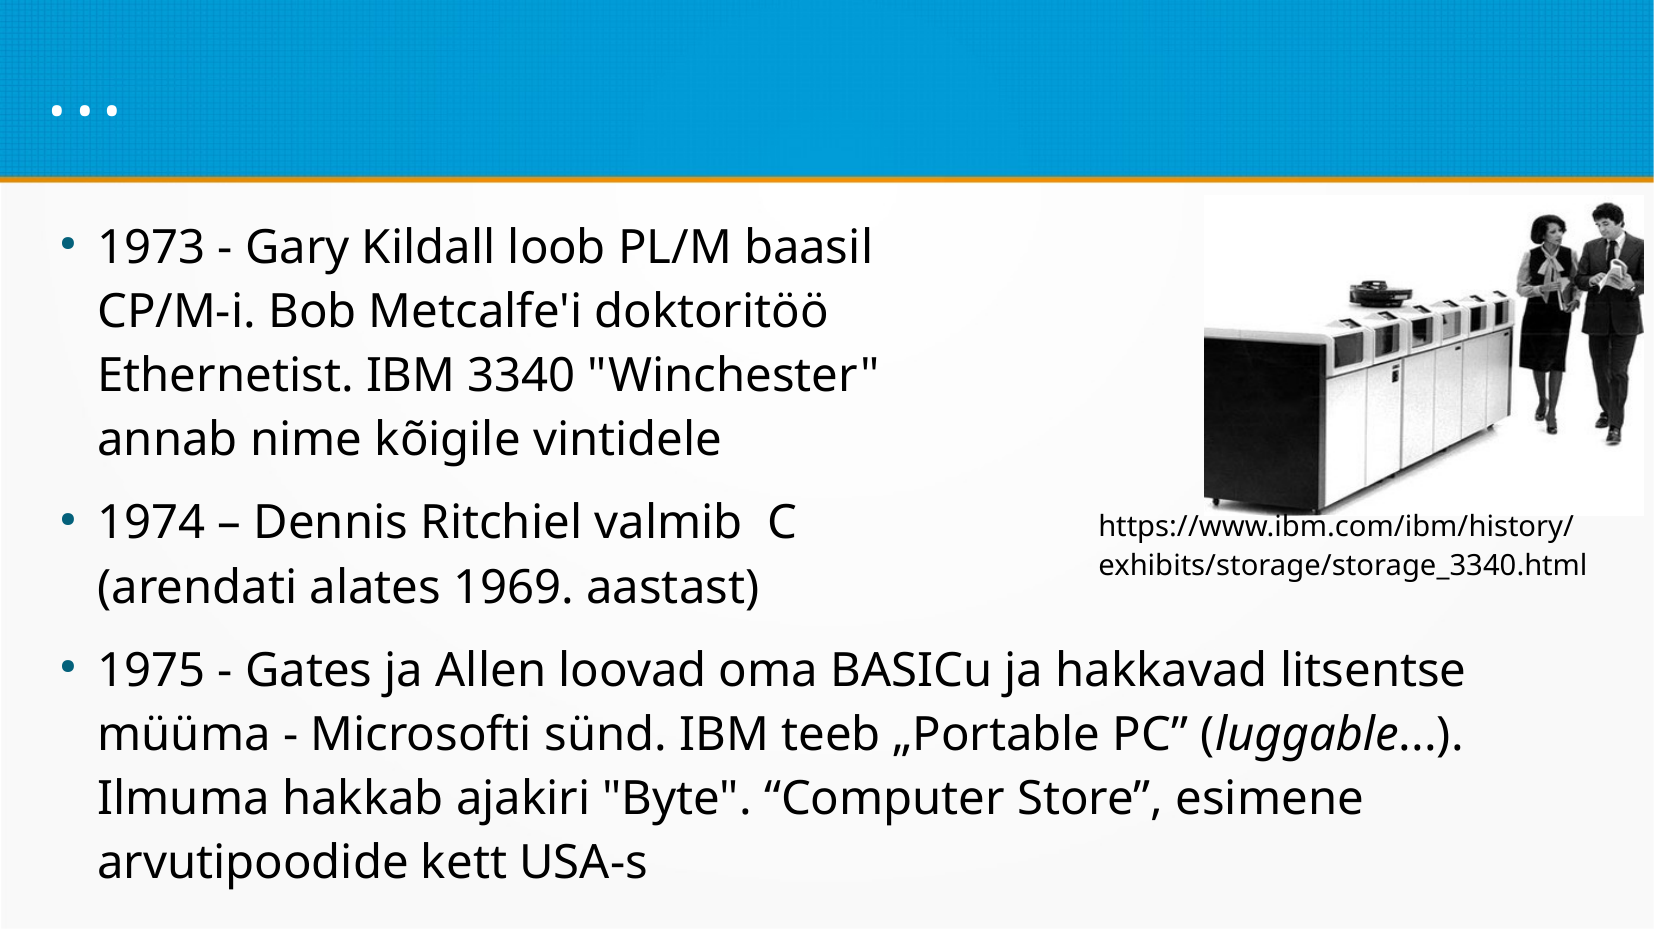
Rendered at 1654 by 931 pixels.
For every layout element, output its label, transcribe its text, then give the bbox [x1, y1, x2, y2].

list 1973 - Gary Kildall loob PL/M baasil CP/M-i. Bob Metcalfe'i doktoritöö Ethernetist. IBM 3340 "Winchester" annab nime kõigile vintidele 1974 – Dennis Ritchiel valmib C (arendati alates 1969. aastast) 1975 - Gates ja Allen loovad oma BASICu ja hakkavad litsentse müüma - Microsofti sünd. IBM teeb „Portable PC” (luggable...). Ilmuma hakkab ajakiri "Byte". “Computer Store”, esimene arvutipoodide kett USA-s [47, 212, 1607, 902]
picture [0, 175, 1654, 931]
text_box https://www.ibm.com/ibm/history/exhibits/storage/storage_3340.html [1092, 504, 1636, 585]
title ... [43, 0, 1619, 149]
